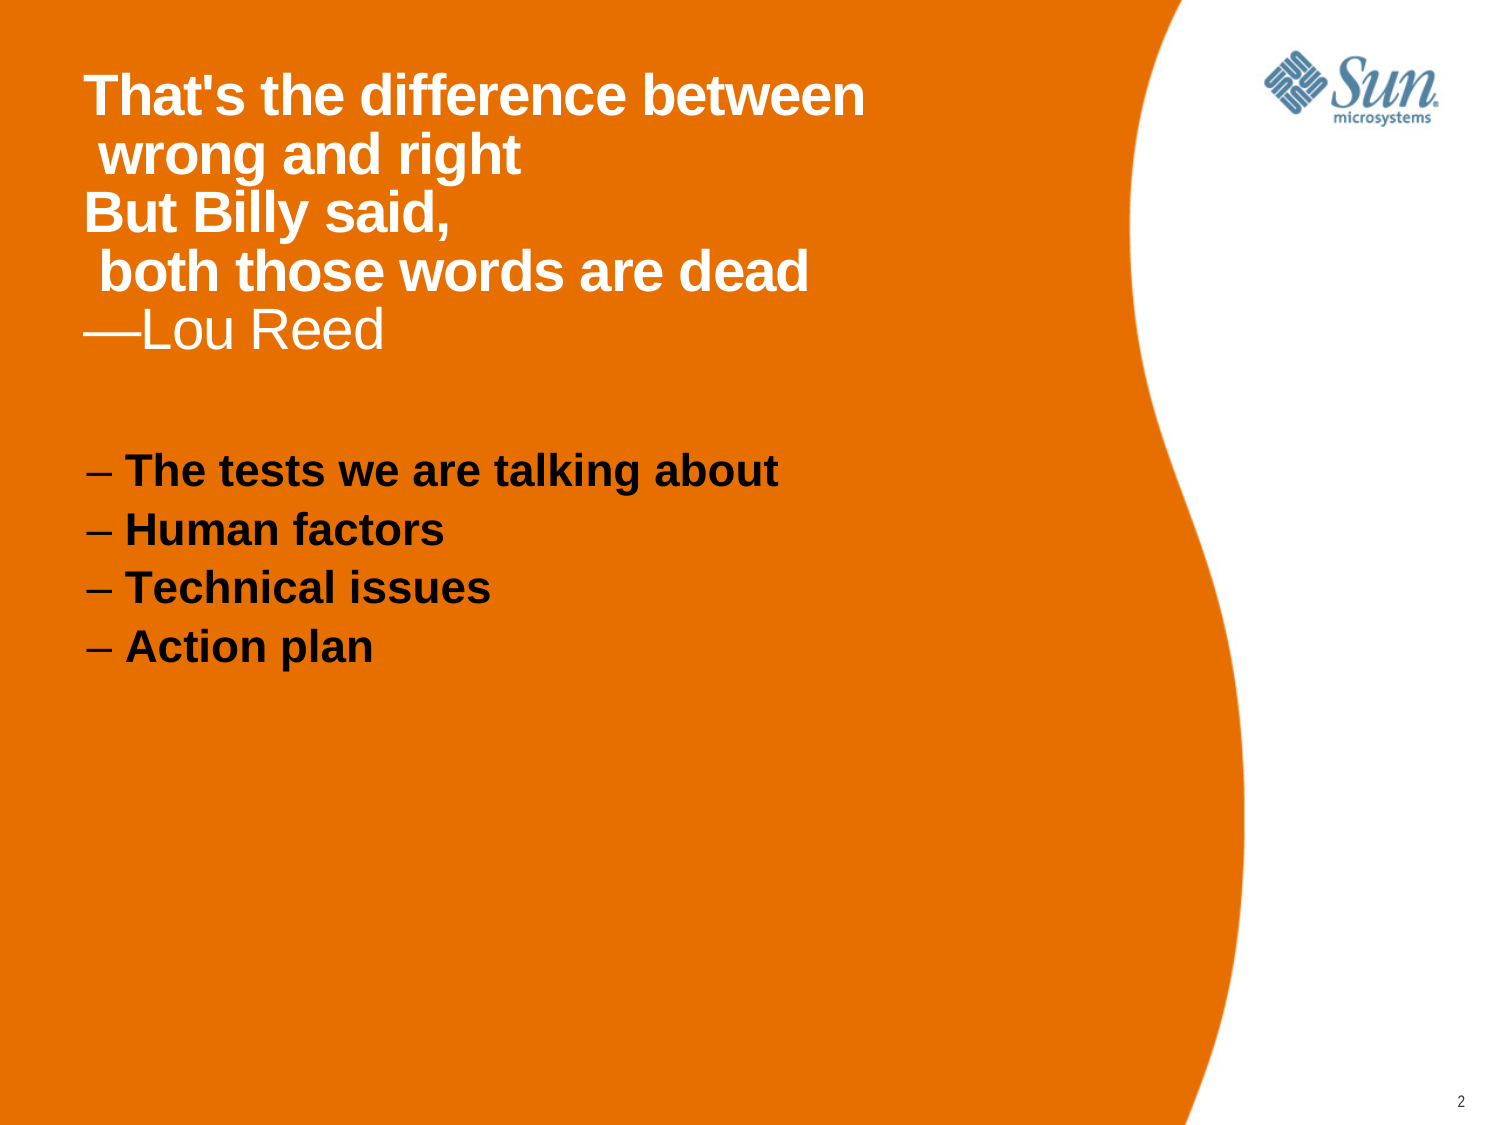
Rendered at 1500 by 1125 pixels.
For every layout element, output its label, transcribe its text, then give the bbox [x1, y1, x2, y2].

text_box 1 [1368, 1081, 1466, 1125]
picture [0, 0, 1500, 1125]
text_box – The tests we are talking about – Human factors – Technical issues – Action plan [86, 451, 1057, 1020]
title That's the difference between wrong and right But Billy said, both those words are dead ―Lou Reed [83, 68, 868, 368]
